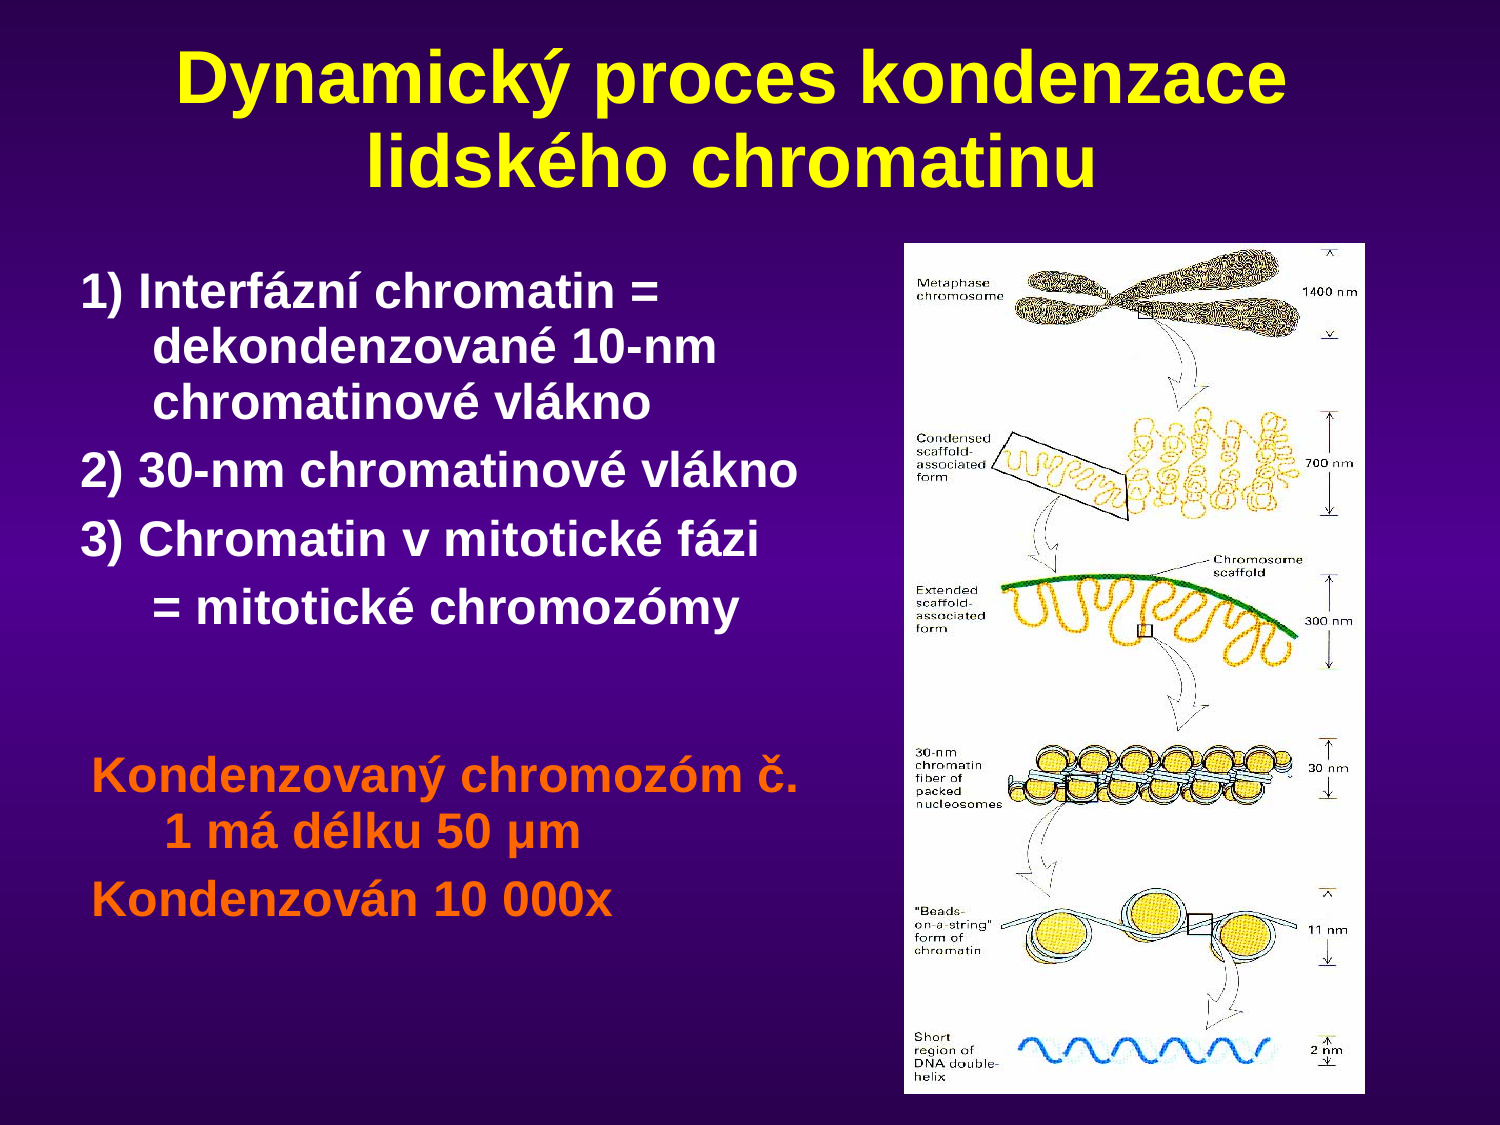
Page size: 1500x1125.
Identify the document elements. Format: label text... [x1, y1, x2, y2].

text_box 1) Interfázní chromatin = dekondenzované 10-nm chromatinové vlákno 2) 30-nm chromatinové vlákno 3) Chromatin v mitotické fázi = mitotické chromozómy [64, 255, 857, 681]
title Dynamický proces kondenzace lidského chromatinu [76, 21, 1388, 218]
picture [904, 243, 1365, 1094]
text_box Kondenzovaný chromozóm č. 1 má délku 50 μm Kondenzován 10 000x [76, 739, 822, 1035]
